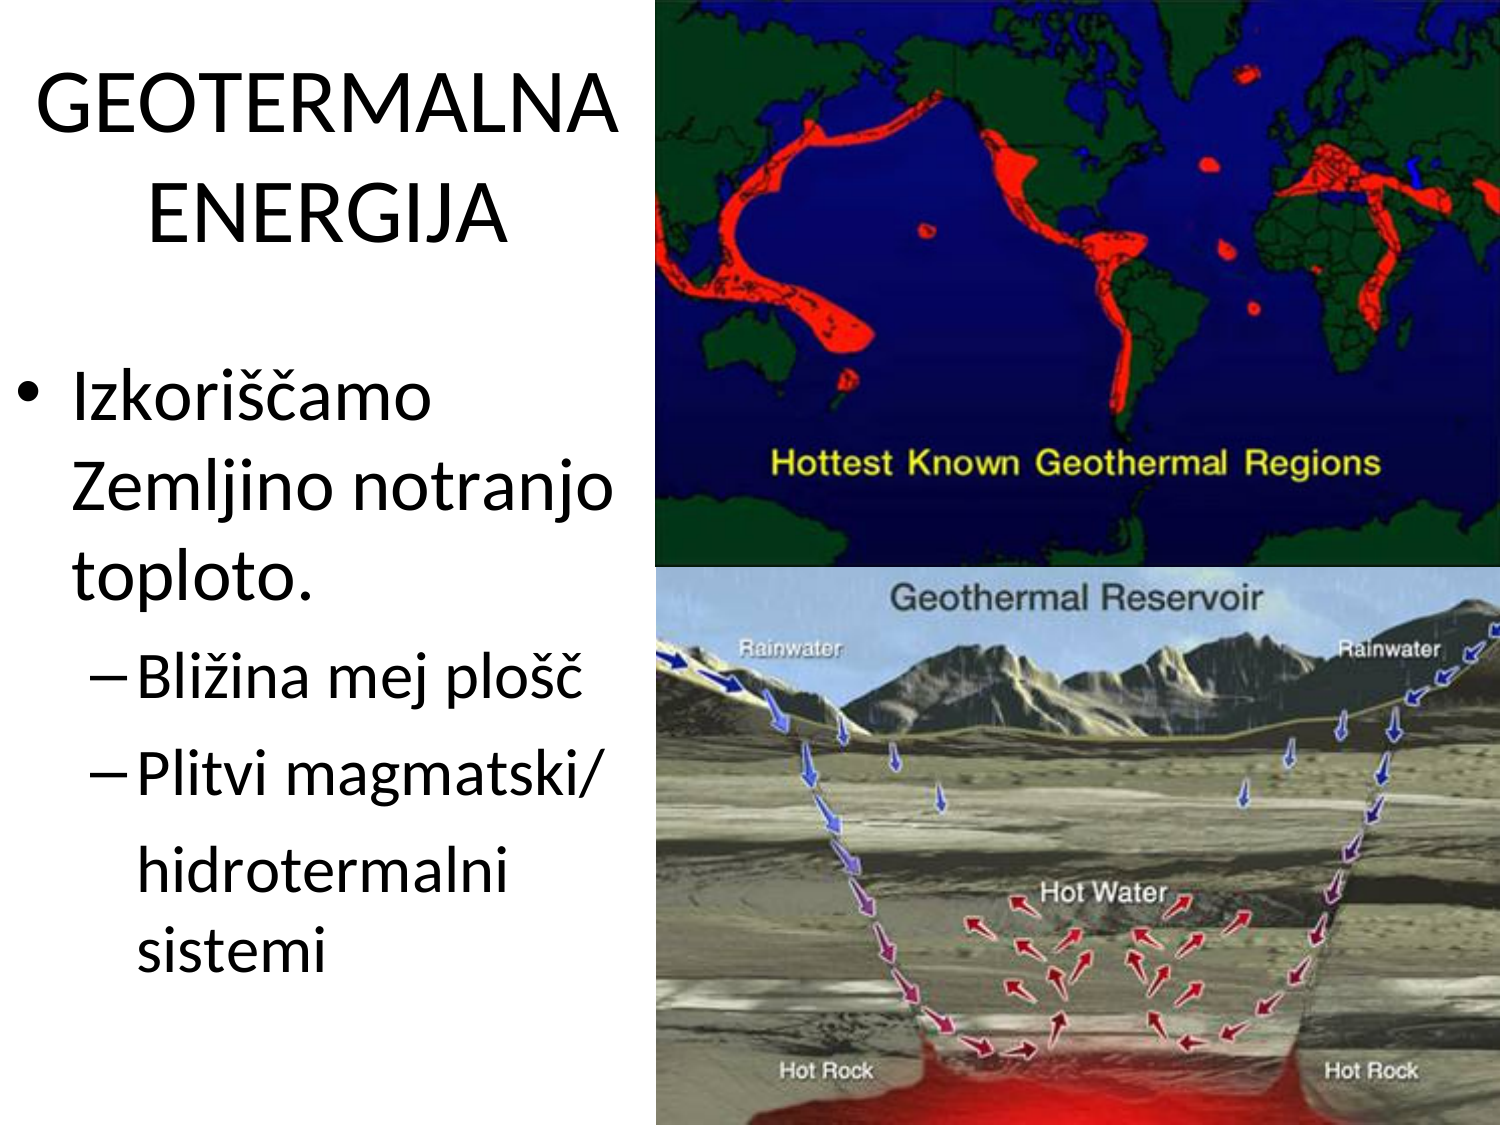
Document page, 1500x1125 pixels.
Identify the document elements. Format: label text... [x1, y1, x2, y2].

text_box Izkoriščamo Zemljino notranjo toploto. Bližina mej plošč Plitvi magmatski/ hidrotermalni sistemi [0, 338, 656, 1125]
picture [655, 0, 1500, 1125]
text_box GEOTERMALNA ENERGIJA [0, 0, 655, 303]
